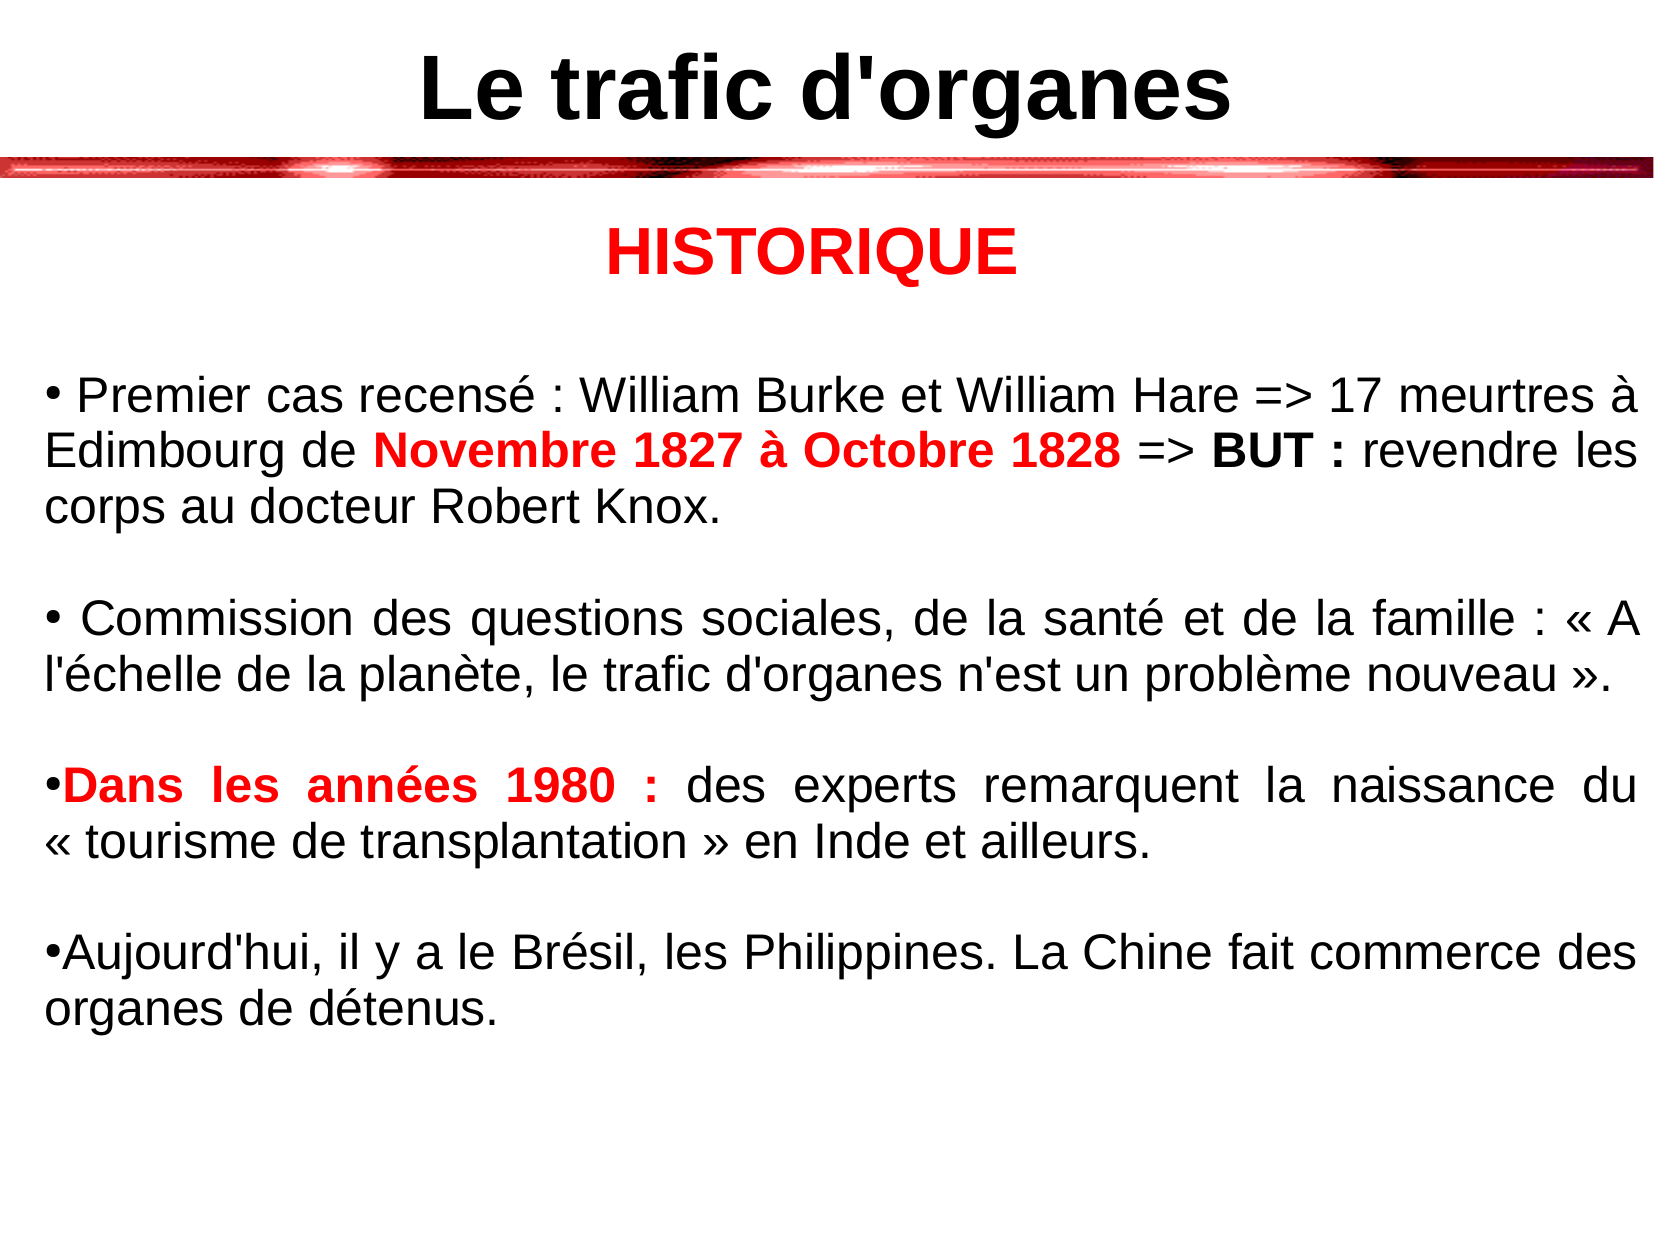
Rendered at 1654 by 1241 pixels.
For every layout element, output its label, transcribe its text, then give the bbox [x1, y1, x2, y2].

text_box Premier cas recensé : William Burke et William Hare => 17 meurtres à Edimbourg de Novembre 1827 à Octobre 1828 => BUT : revendre les corps au docteur Robert Knox. Commission des questions sociales, de la santé et de la famille : « A l'échelle de la planète, le trafic d'organes n'est un problème nouveau ». Dans les années 1980 : des experts remarquent la naissance du « tourisme de transplantation » en Inde et ailleurs. Aujourd'hui, il y a le Brésil, les Philippines. La Chine fait commerce des organes de détenus. [29, 359, 1654, 1152]
text_box Le trafic d'organes [0, 29, 1654, 148]
text_box HISTORIQUE [501, 206, 1123, 297]
picture [0, 157, 1654, 178]
